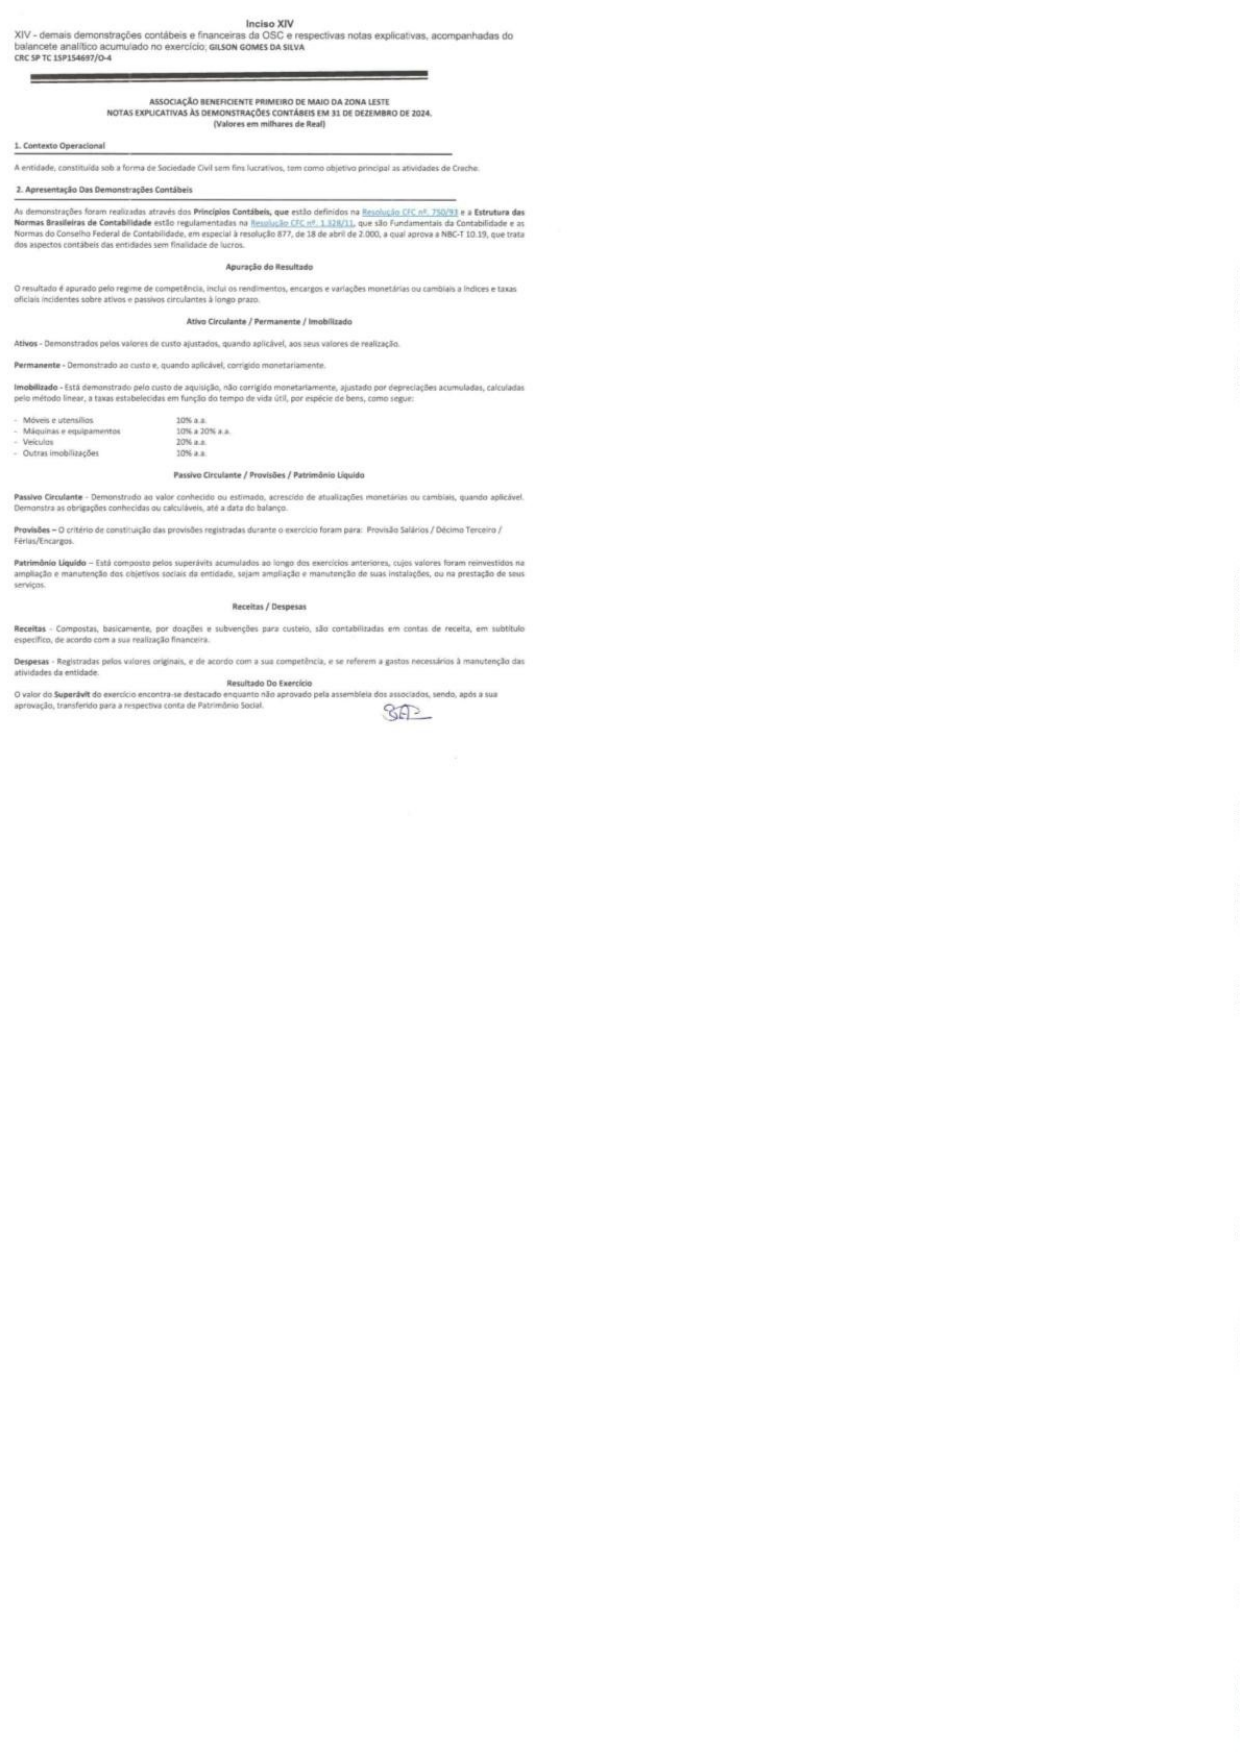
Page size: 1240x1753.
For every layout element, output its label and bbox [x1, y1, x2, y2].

text_box [0, 0, 1240, 1753]
